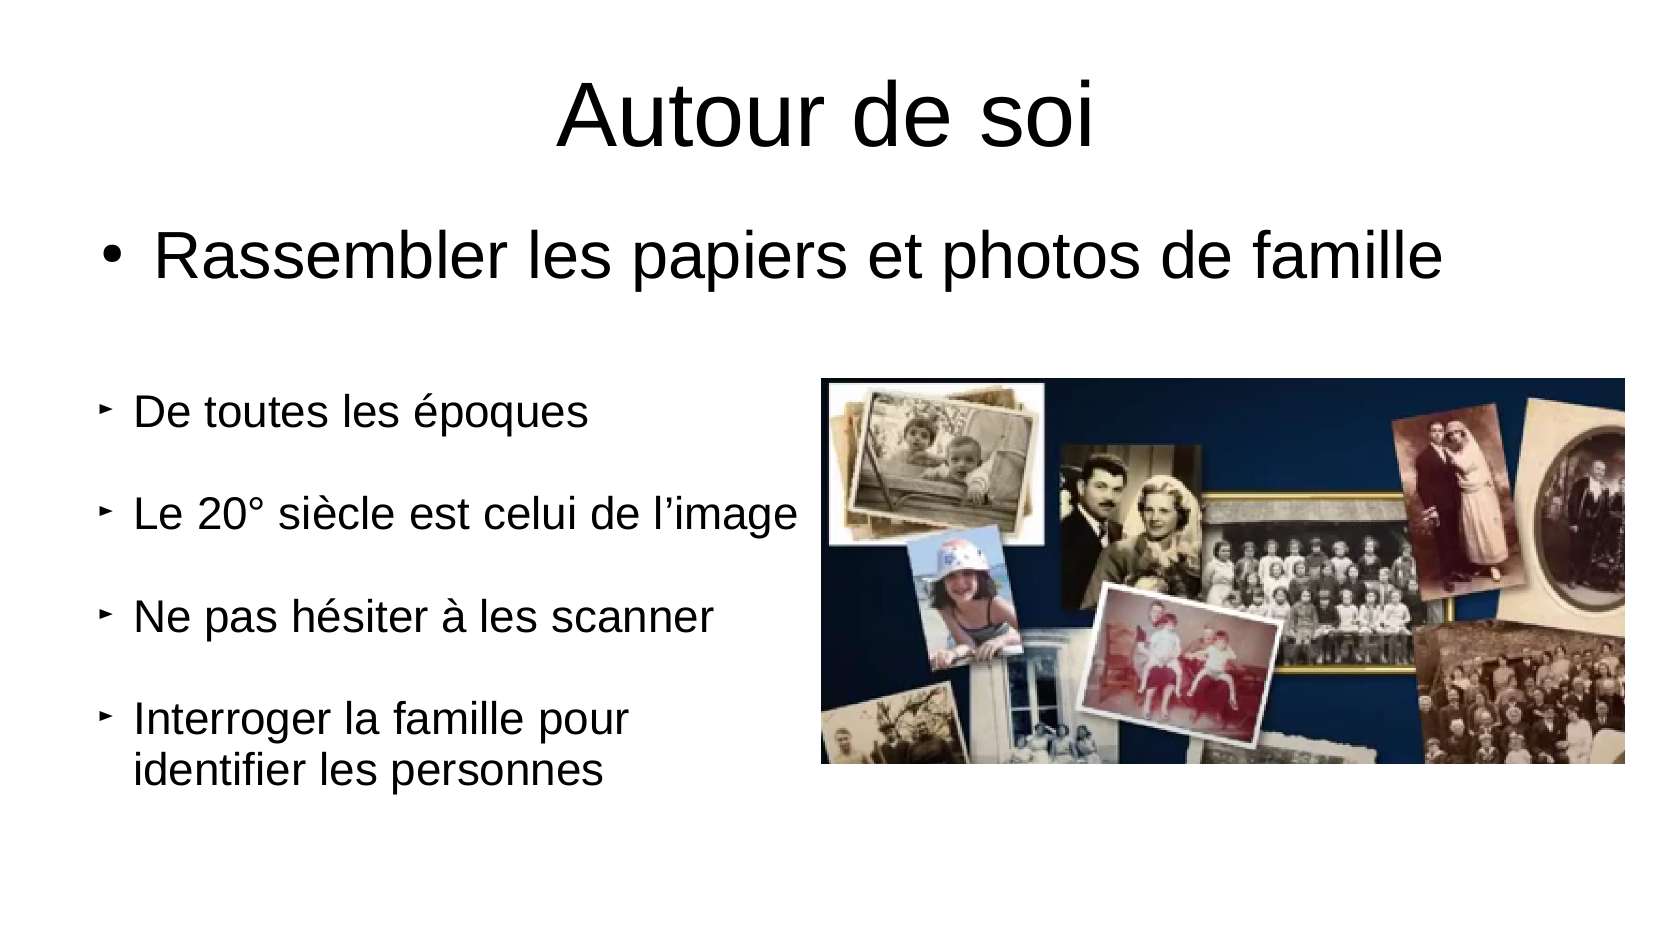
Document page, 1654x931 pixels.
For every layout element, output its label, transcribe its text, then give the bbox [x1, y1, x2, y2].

title Autour de soi [82, 37, 1571, 193]
text_box De toutes les époques Le 20° siècle est celui de l’image Ne pas hésiter à les scanner Interroger la famille pour identifier les personnes [83, 378, 822, 804]
picture [822, 378, 1625, 764]
list Rassembler les papiers et photos de famille [82, 217, 1571, 758]
